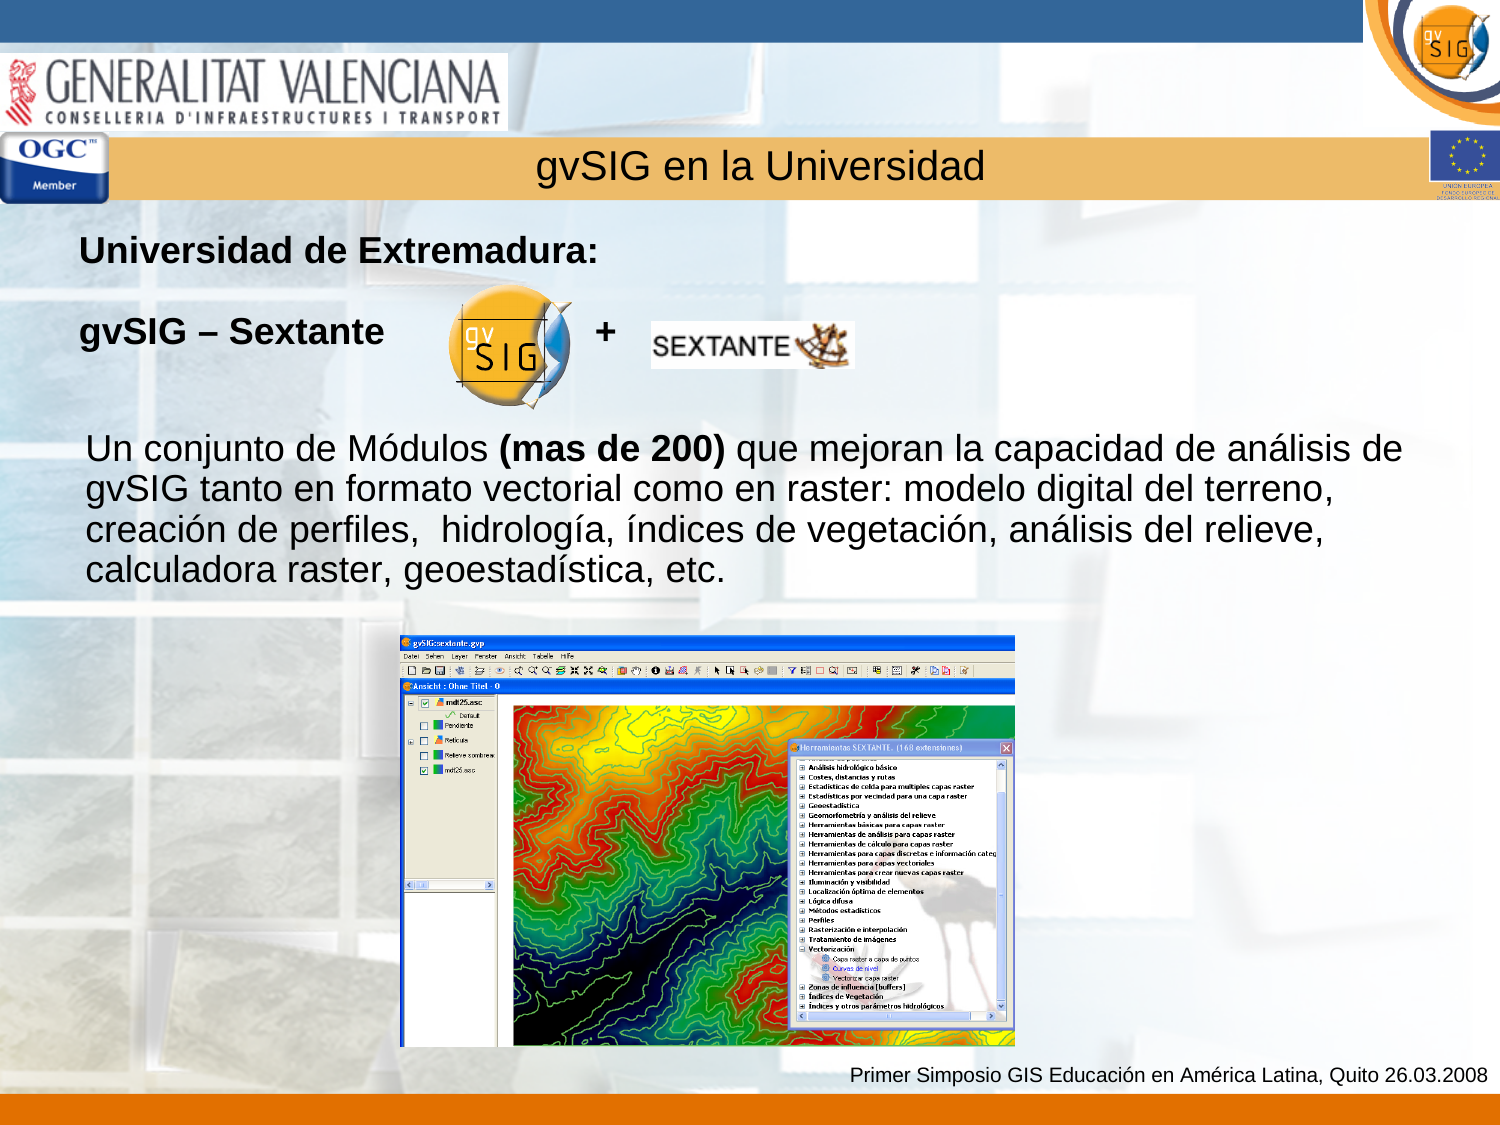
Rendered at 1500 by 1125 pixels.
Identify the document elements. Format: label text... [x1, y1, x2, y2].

picture [1429, 129, 1500, 200]
picture [446, 283, 573, 411]
picture [1363, 0, 1500, 127]
picture [651, 321, 855, 369]
text_box gvSIG en la Universidad [535, 145, 1032, 192]
text_box Universidad de Extremadura: gvSIG – Sextante + [79, 231, 926, 358]
picture [400, 635, 1015, 1047]
picture [0, 132, 109, 204]
picture [0, 53, 508, 131]
text_box Un conjunto de Módulos (mas de 200) que mejoran la capacidad de análisis de gvSIG tanto en formato vectorial como en raster: modelo digital del terreno, creación de perfiles, hidrología, índices de vegetación, análisis del relieve, calculadora raster, geoestadística, etc. [85, 429, 1412, 594]
